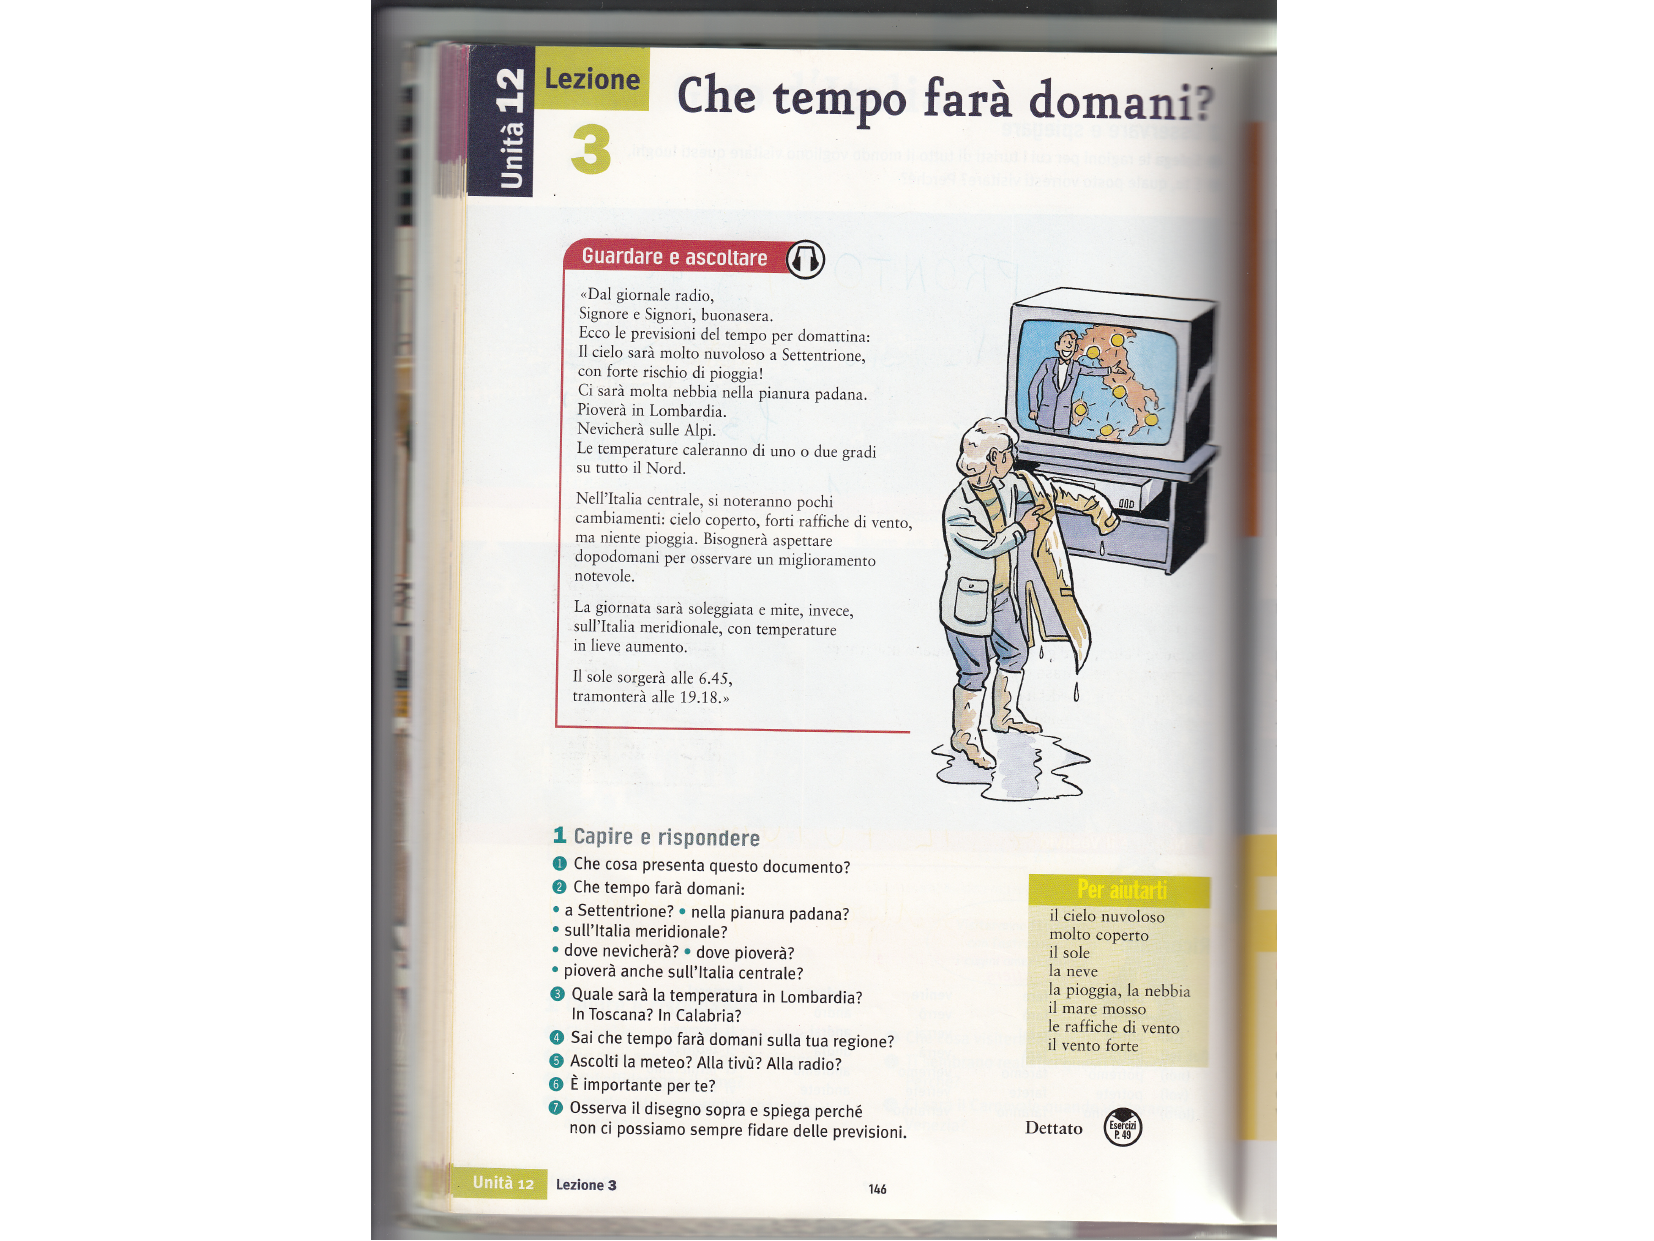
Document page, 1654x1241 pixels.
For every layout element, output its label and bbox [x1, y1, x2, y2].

picture [371, 0, 1277, 1240]
